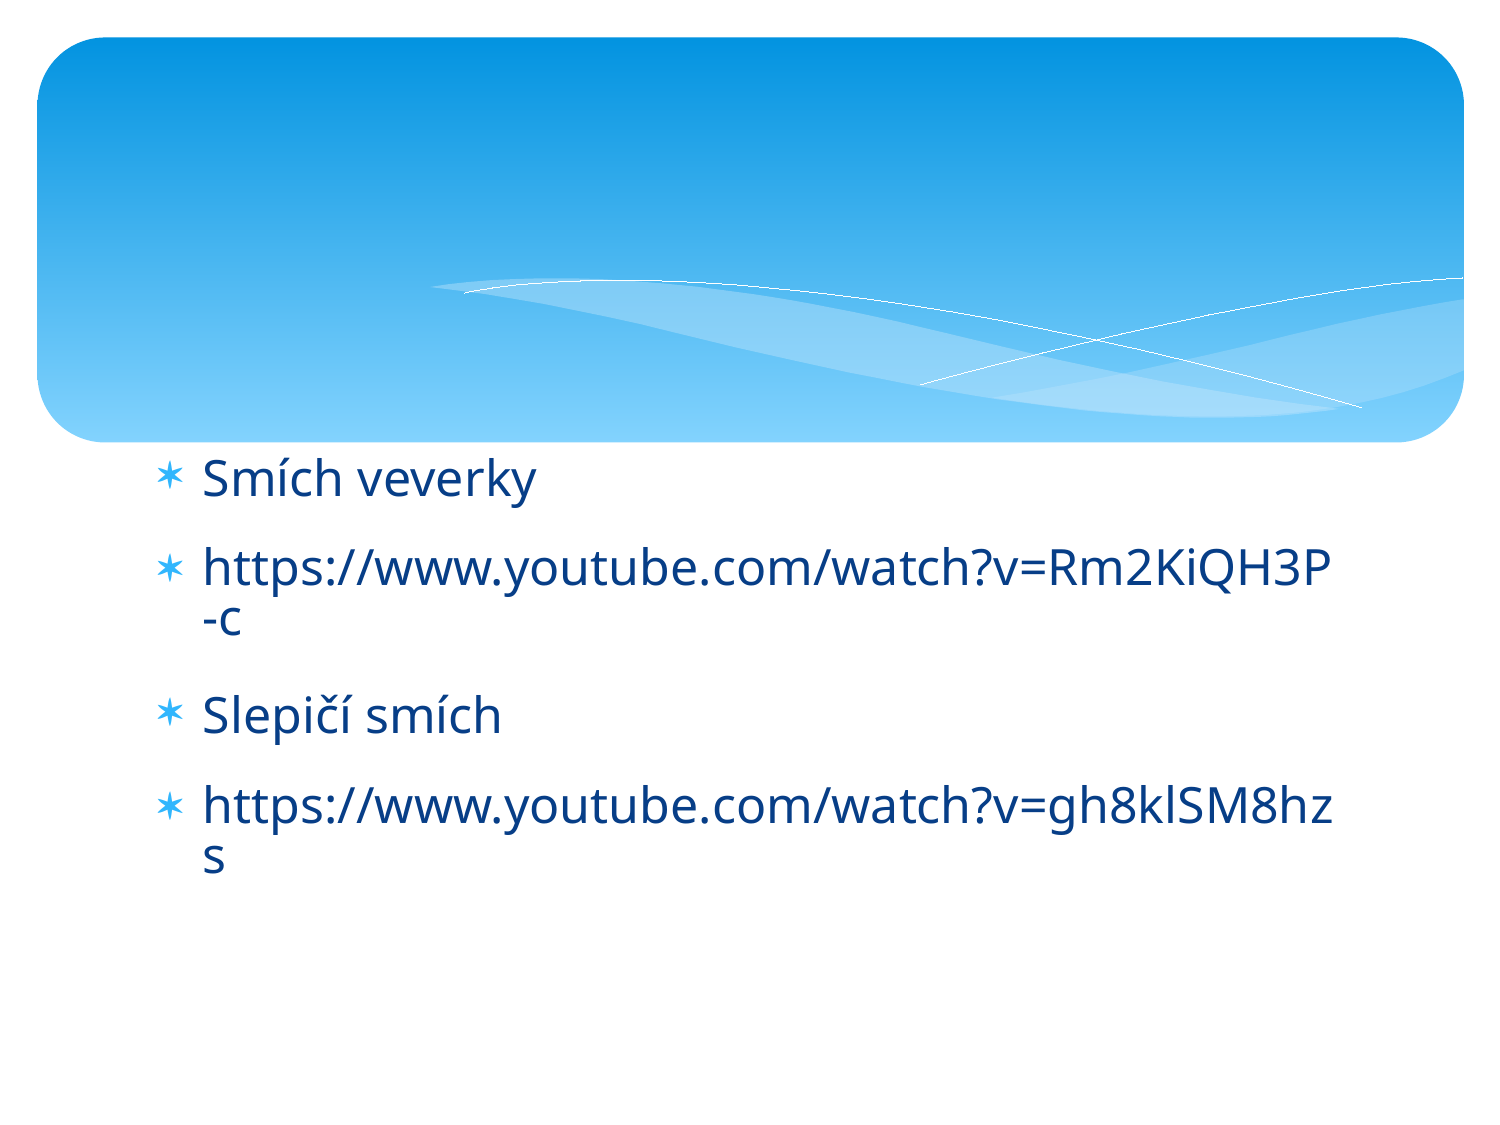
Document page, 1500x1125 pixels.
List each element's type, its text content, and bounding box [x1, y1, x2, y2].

list Smích veverky https://www.youtube.com/watch?v=Rm2KiQH3P-c Slepičí smích https://www.youtube.com/watch?v=gh8klSM8hzs [143, 438, 1359, 1005]
title [75, 55, 1425, 261]
